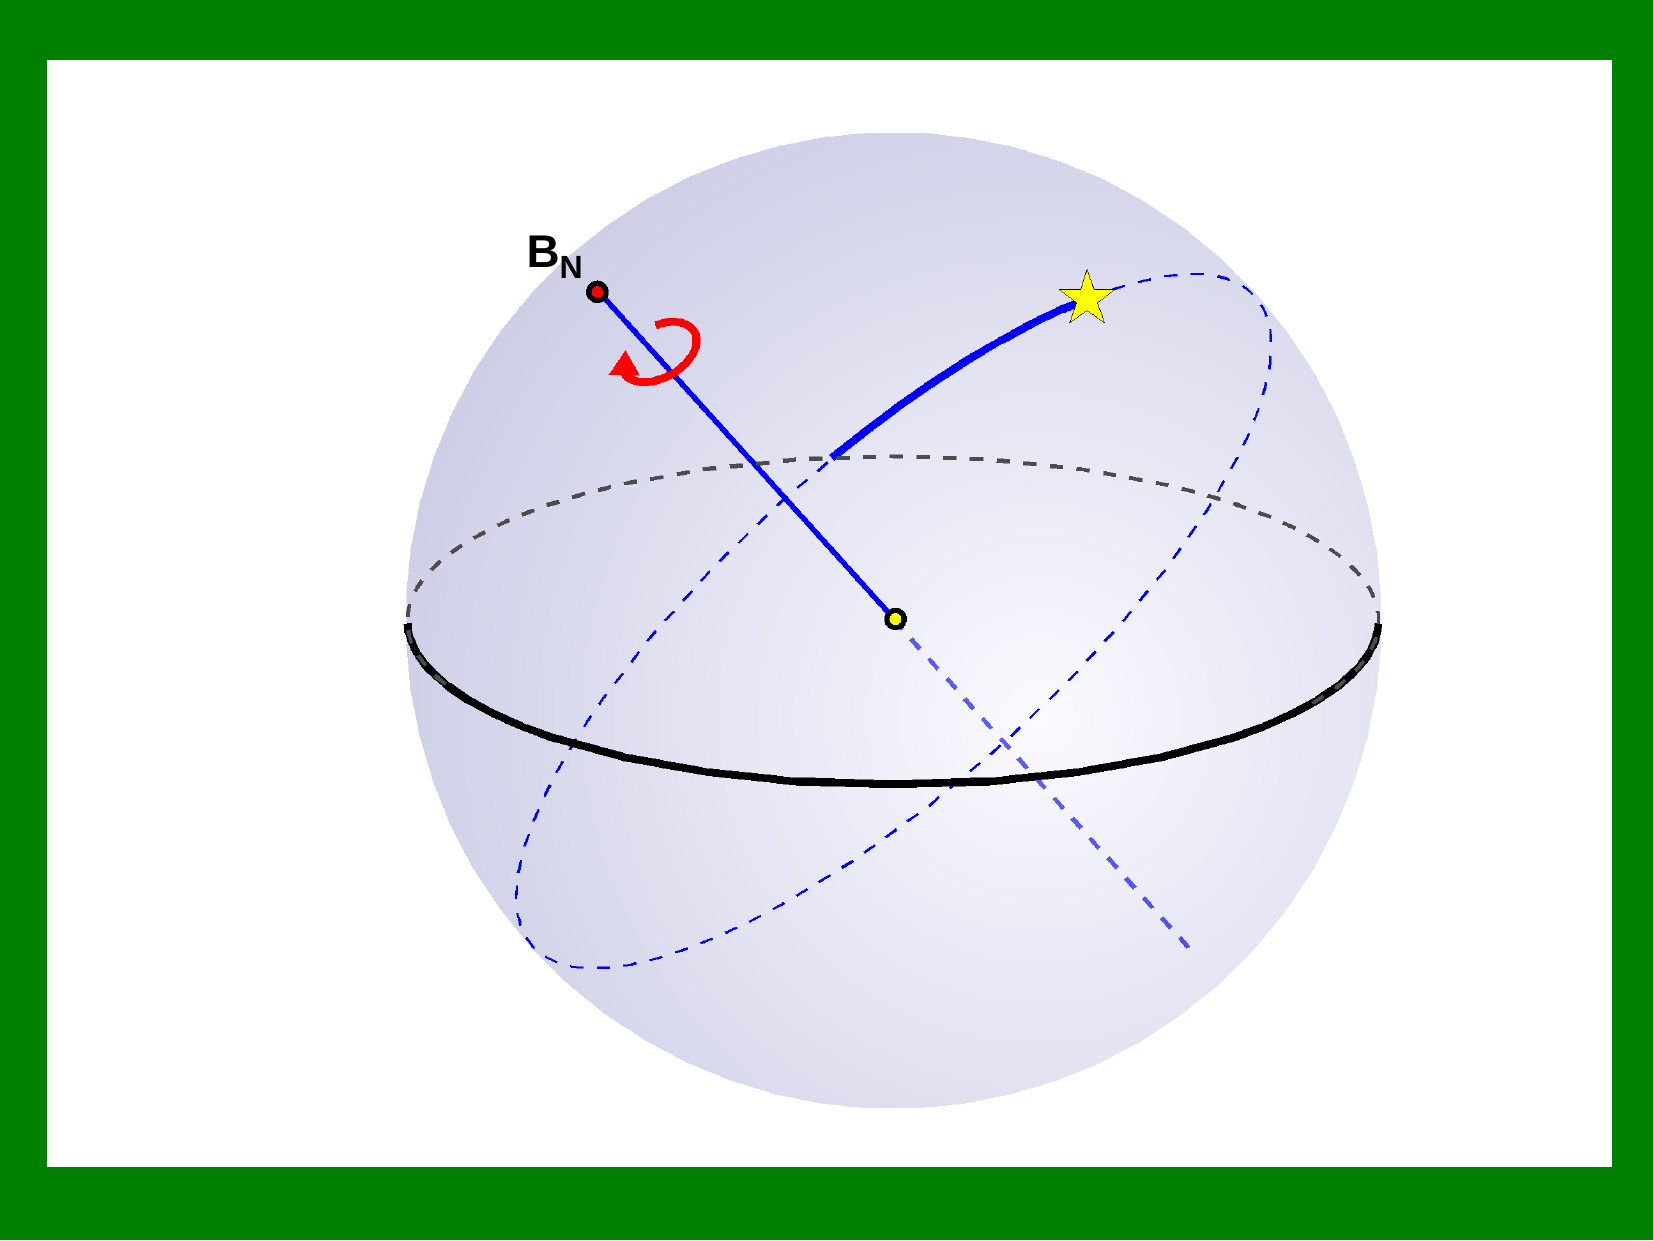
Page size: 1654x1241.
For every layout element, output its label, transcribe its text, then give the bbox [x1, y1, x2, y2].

text_box BN [511, 218, 598, 293]
picture [47, 60, 1612, 1168]
